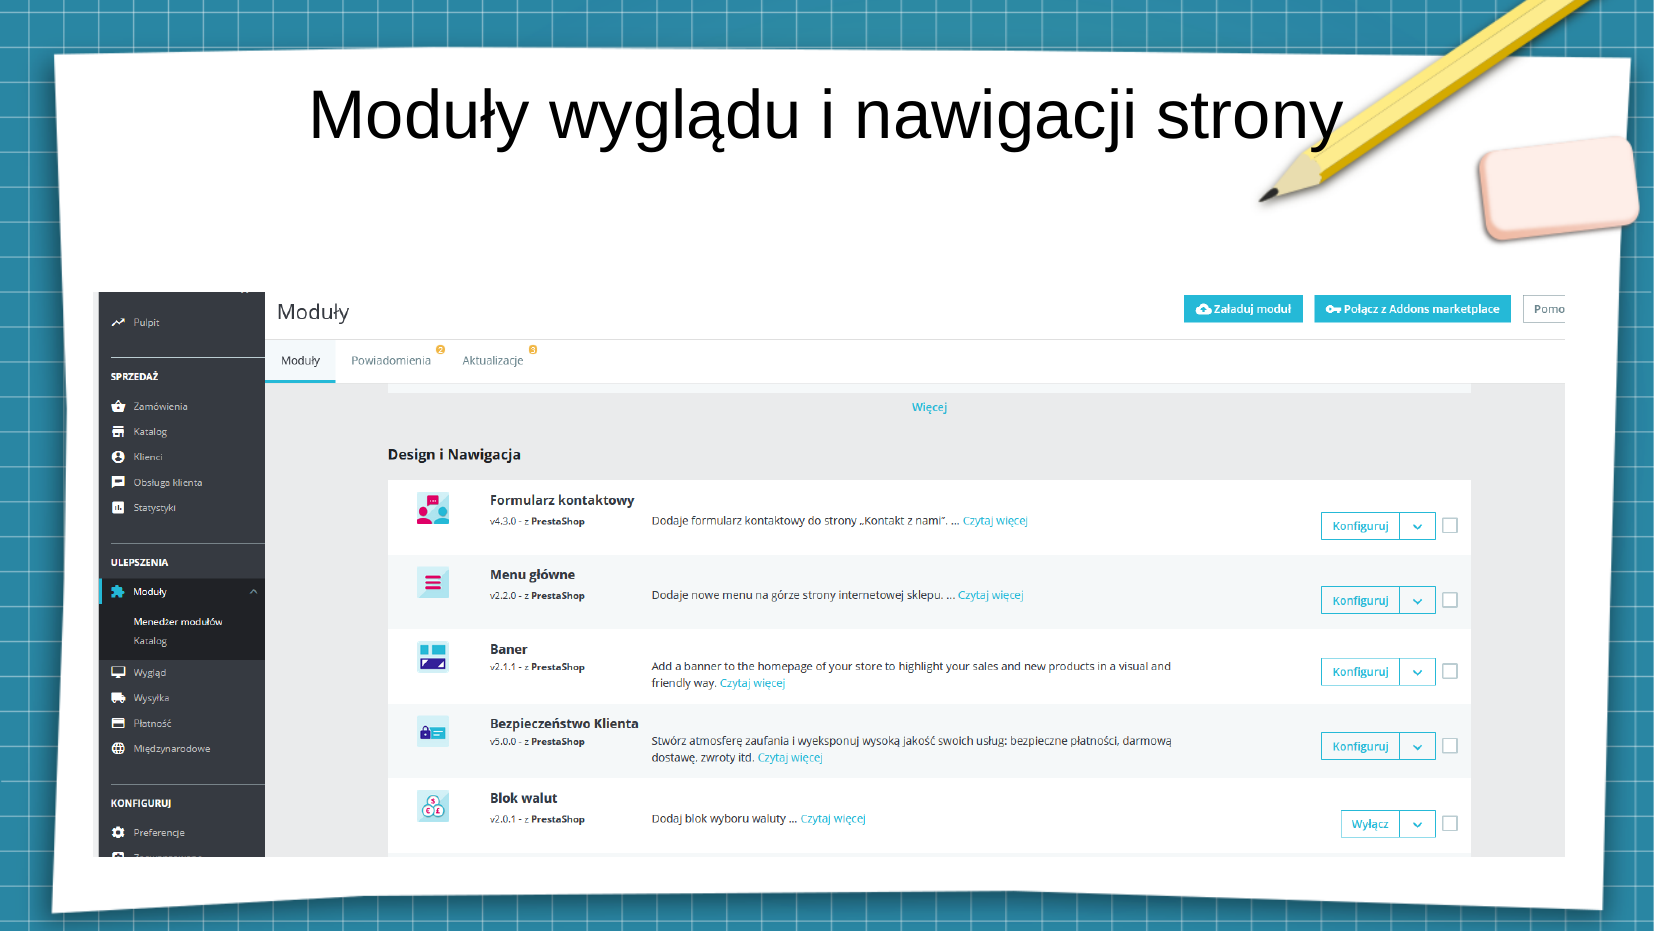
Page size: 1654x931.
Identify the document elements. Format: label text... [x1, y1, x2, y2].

title Moduły wyglądu i nawigacji strony [82, 37, 1571, 193]
picture [0, 0, 1654, 931]
